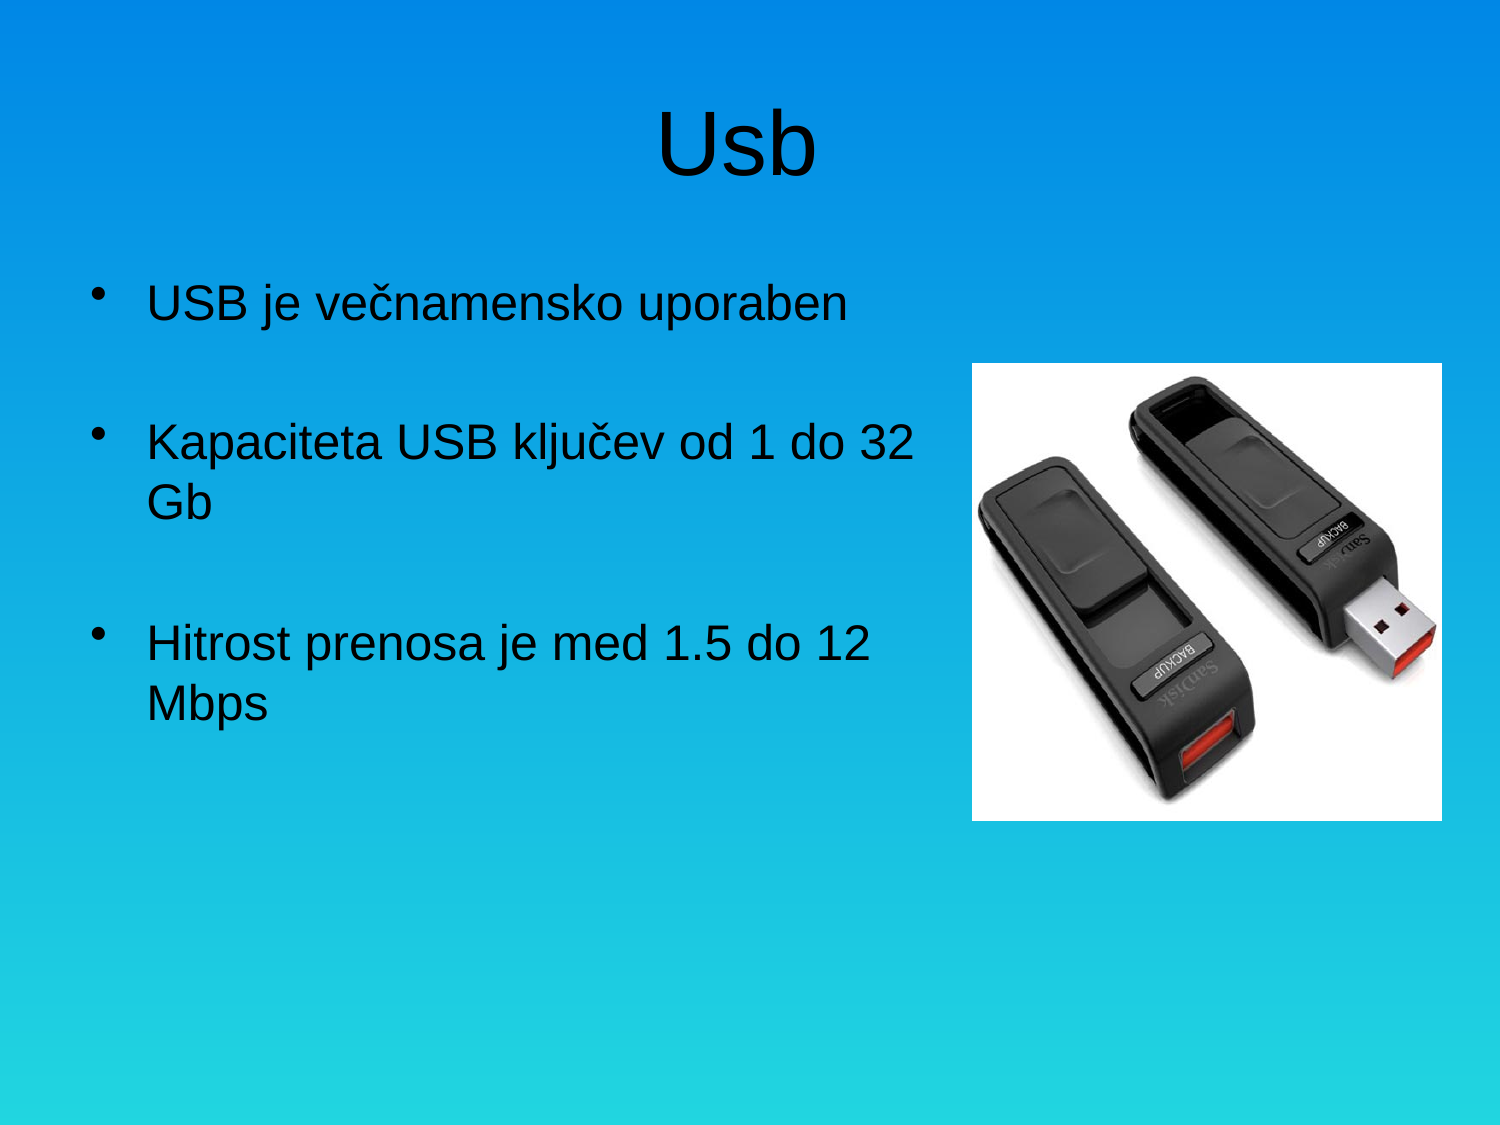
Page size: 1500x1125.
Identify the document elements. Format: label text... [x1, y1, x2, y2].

list USB je večnamensko uporaben Kapaciteta USB ključev od 1 do 32 Gb Hitrost prenosa je med 1.5 do 12 Mbps [75, 262, 950, 1005]
title Usb [75, 45, 1425, 233]
picture [950, 364, 1500, 821]
